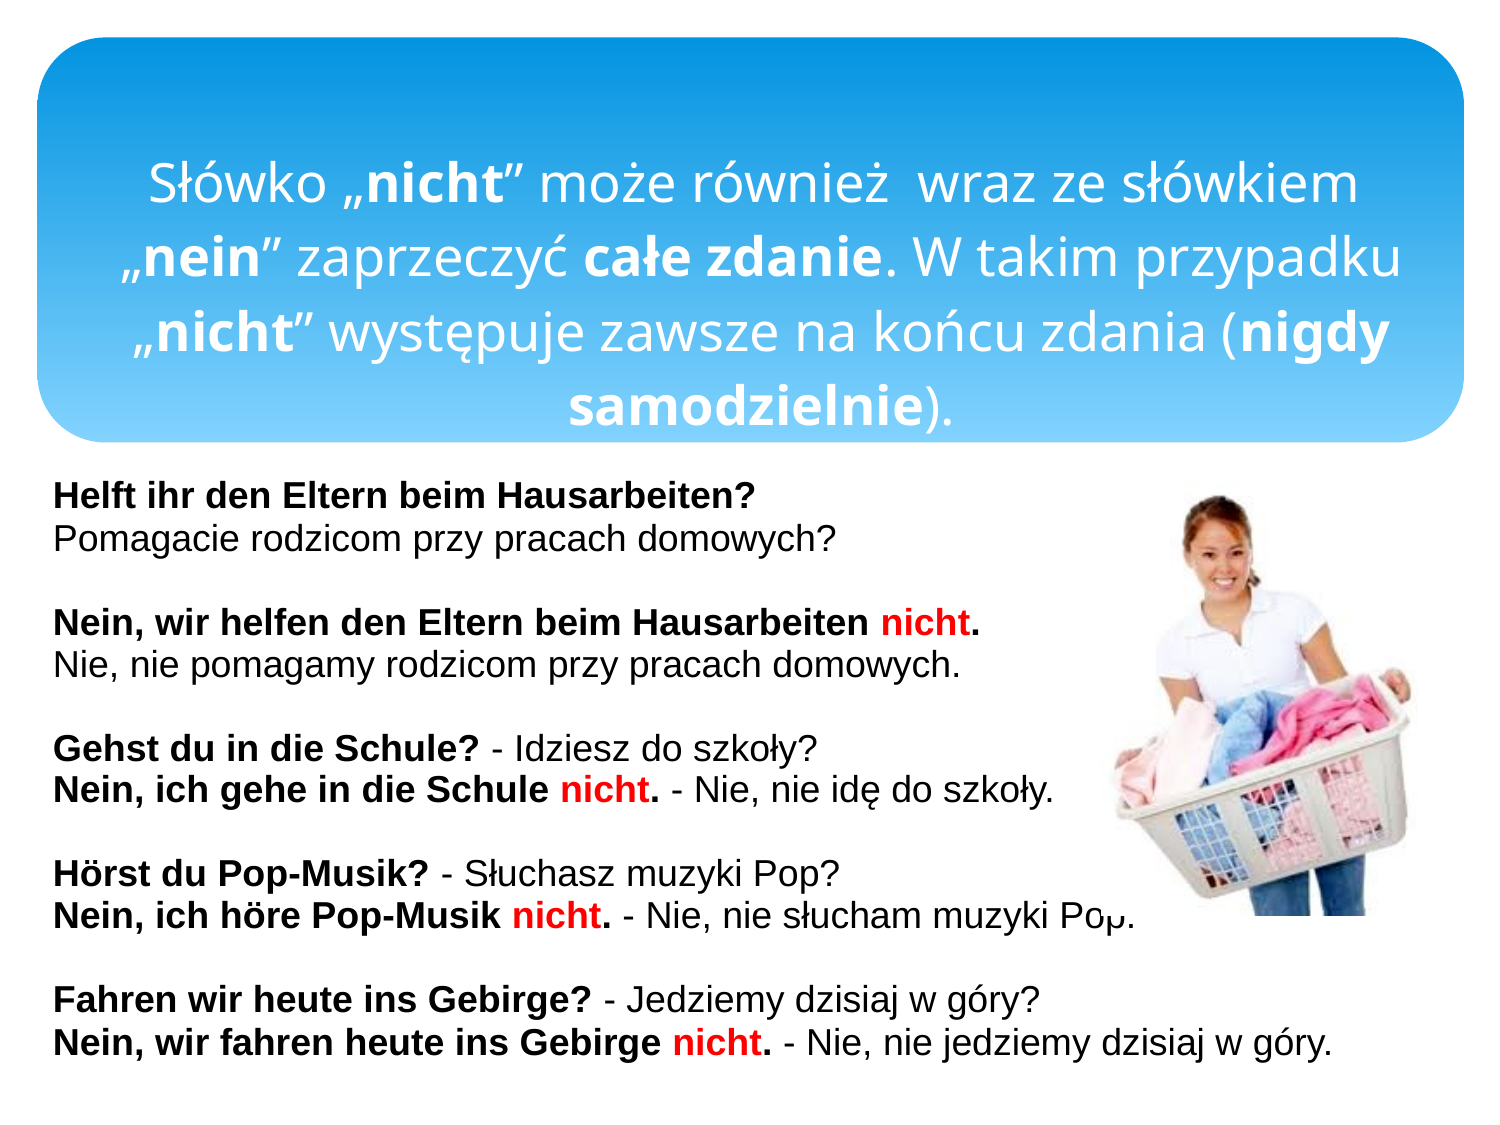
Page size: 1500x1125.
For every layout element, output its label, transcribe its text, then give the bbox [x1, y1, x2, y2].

text_box Helft ihr den Eltern beim Hausarbeiten? Pomagacie rodzicom przy pracach domowych? Nein, wir helfen den Eltern beim Hausarbeiten nicht. Nie, nie pomagamy rodzicom przy pracach domowych. Gehst du in die Schule? - Idziesz do szkoły? Nein, ich gehe in die Schule nicht. - Nie, nie idę do szkoły. Hörst du Pop-Musik? - Słuchasz muzyki Pop? Nein, ich höre Pop-Musik nicht. - Nie, nie słucham muzyki Pop. Fahren wir heute ins Gebirge? - Jedziemy dzisiaj w góry? Nein, wir fahren heute ins Gebirge nicht. - Nie, nie jedziemy dzisiaj w góry. [38, 467, 1359, 1125]
picture [1101, 456, 1418, 916]
title Słówko „nicht” może również wraz ze słówkiem „nein” zaprzeczyć całe zdanie. W takim przypadku „nicht” występuje zawsze na końcu zdania (nigdy samodzielnie). [47, 129, 1477, 384]
